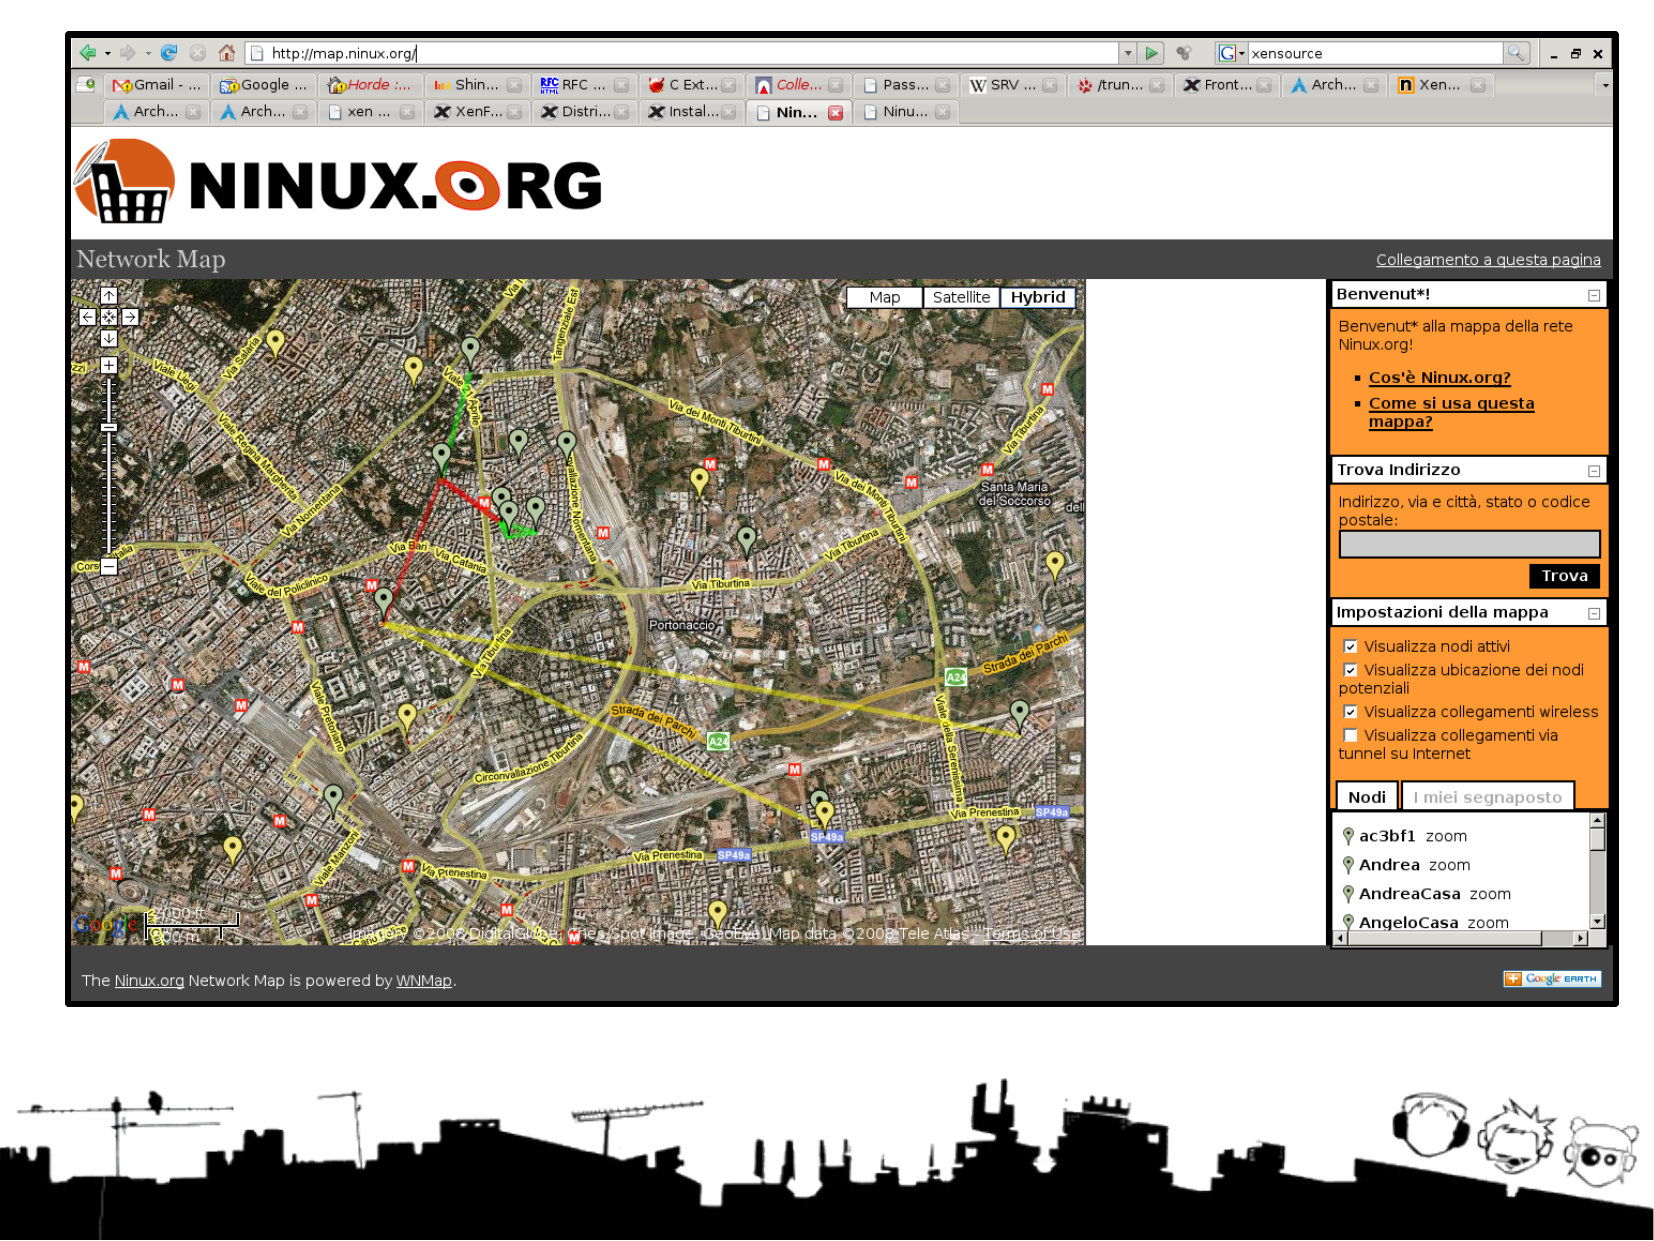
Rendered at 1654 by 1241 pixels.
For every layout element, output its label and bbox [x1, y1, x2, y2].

picture [71, 37, 1613, 1001]
picture [0, 1077, 1654, 1240]
